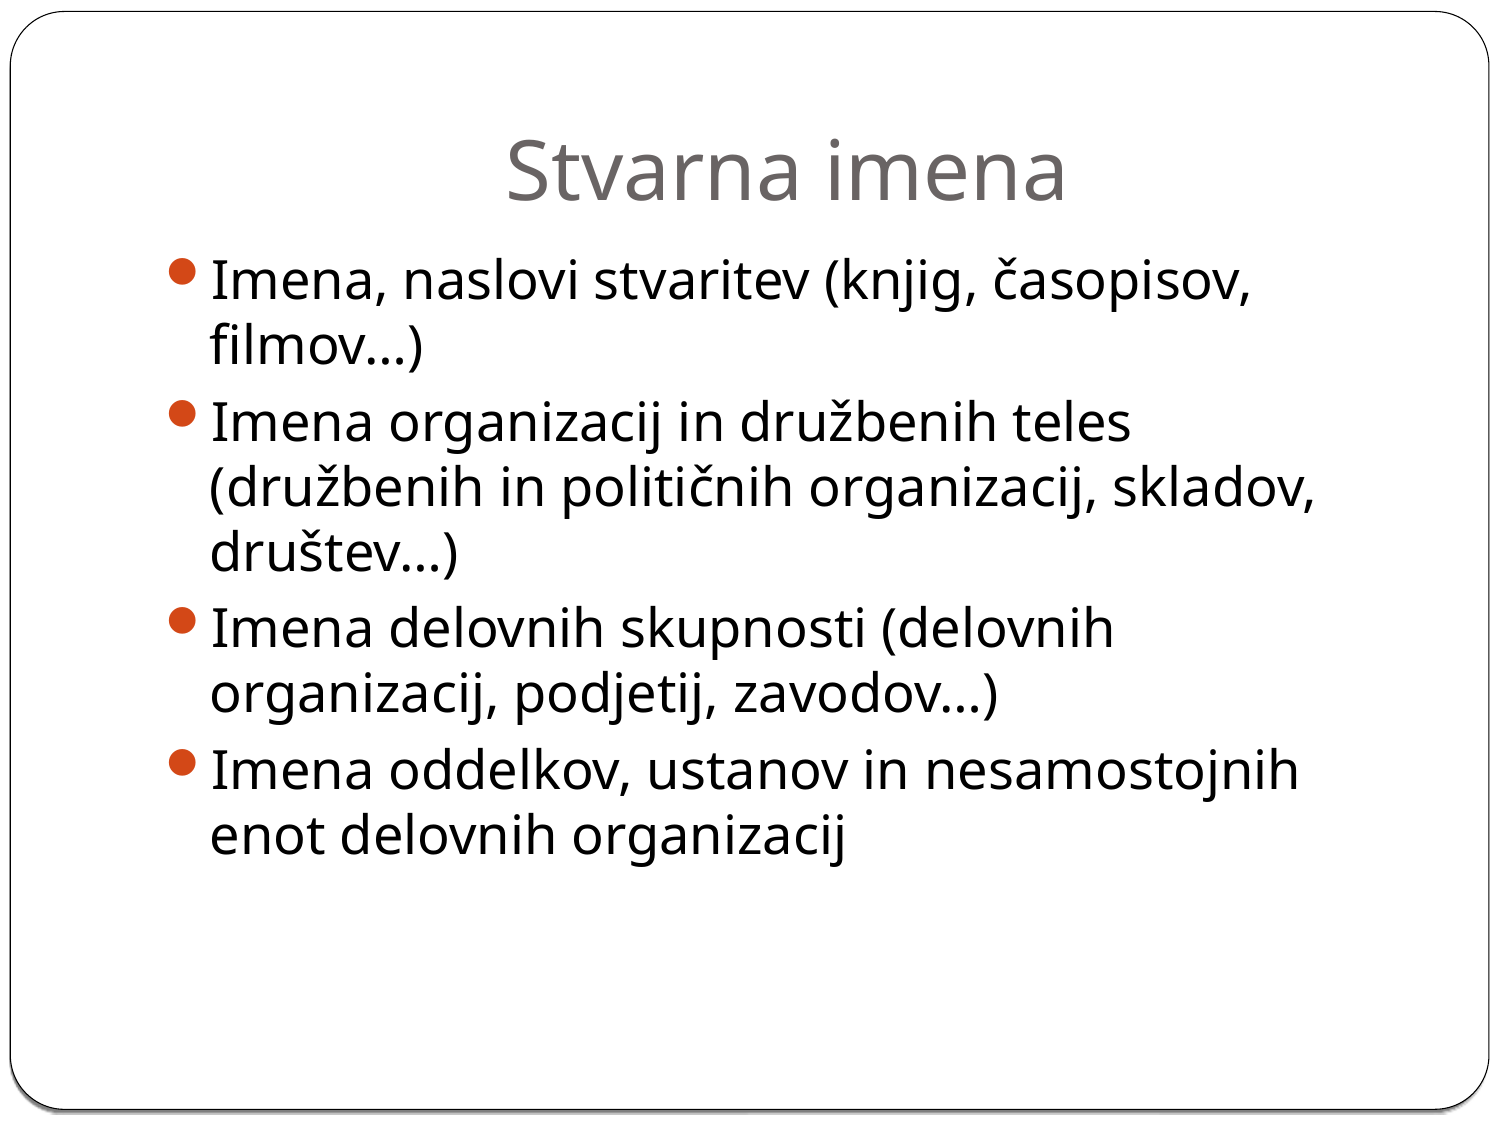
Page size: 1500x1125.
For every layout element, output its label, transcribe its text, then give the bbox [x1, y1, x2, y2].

list Imena, naslovi stvaritev (knjig, časopisov, filmov…) Imena organizacij in družbenih teles (družbenih in političnih organizacij, skladov, društev…) Imena delovnih skupnosti (delovnih organizacij, podjetij, zavodov…) Imena oddelkov, ustanov in nesamostojnih enot delovnih organizacij [150, 237, 1425, 988]
title Stvarna imena [150, 45, 1425, 233]
